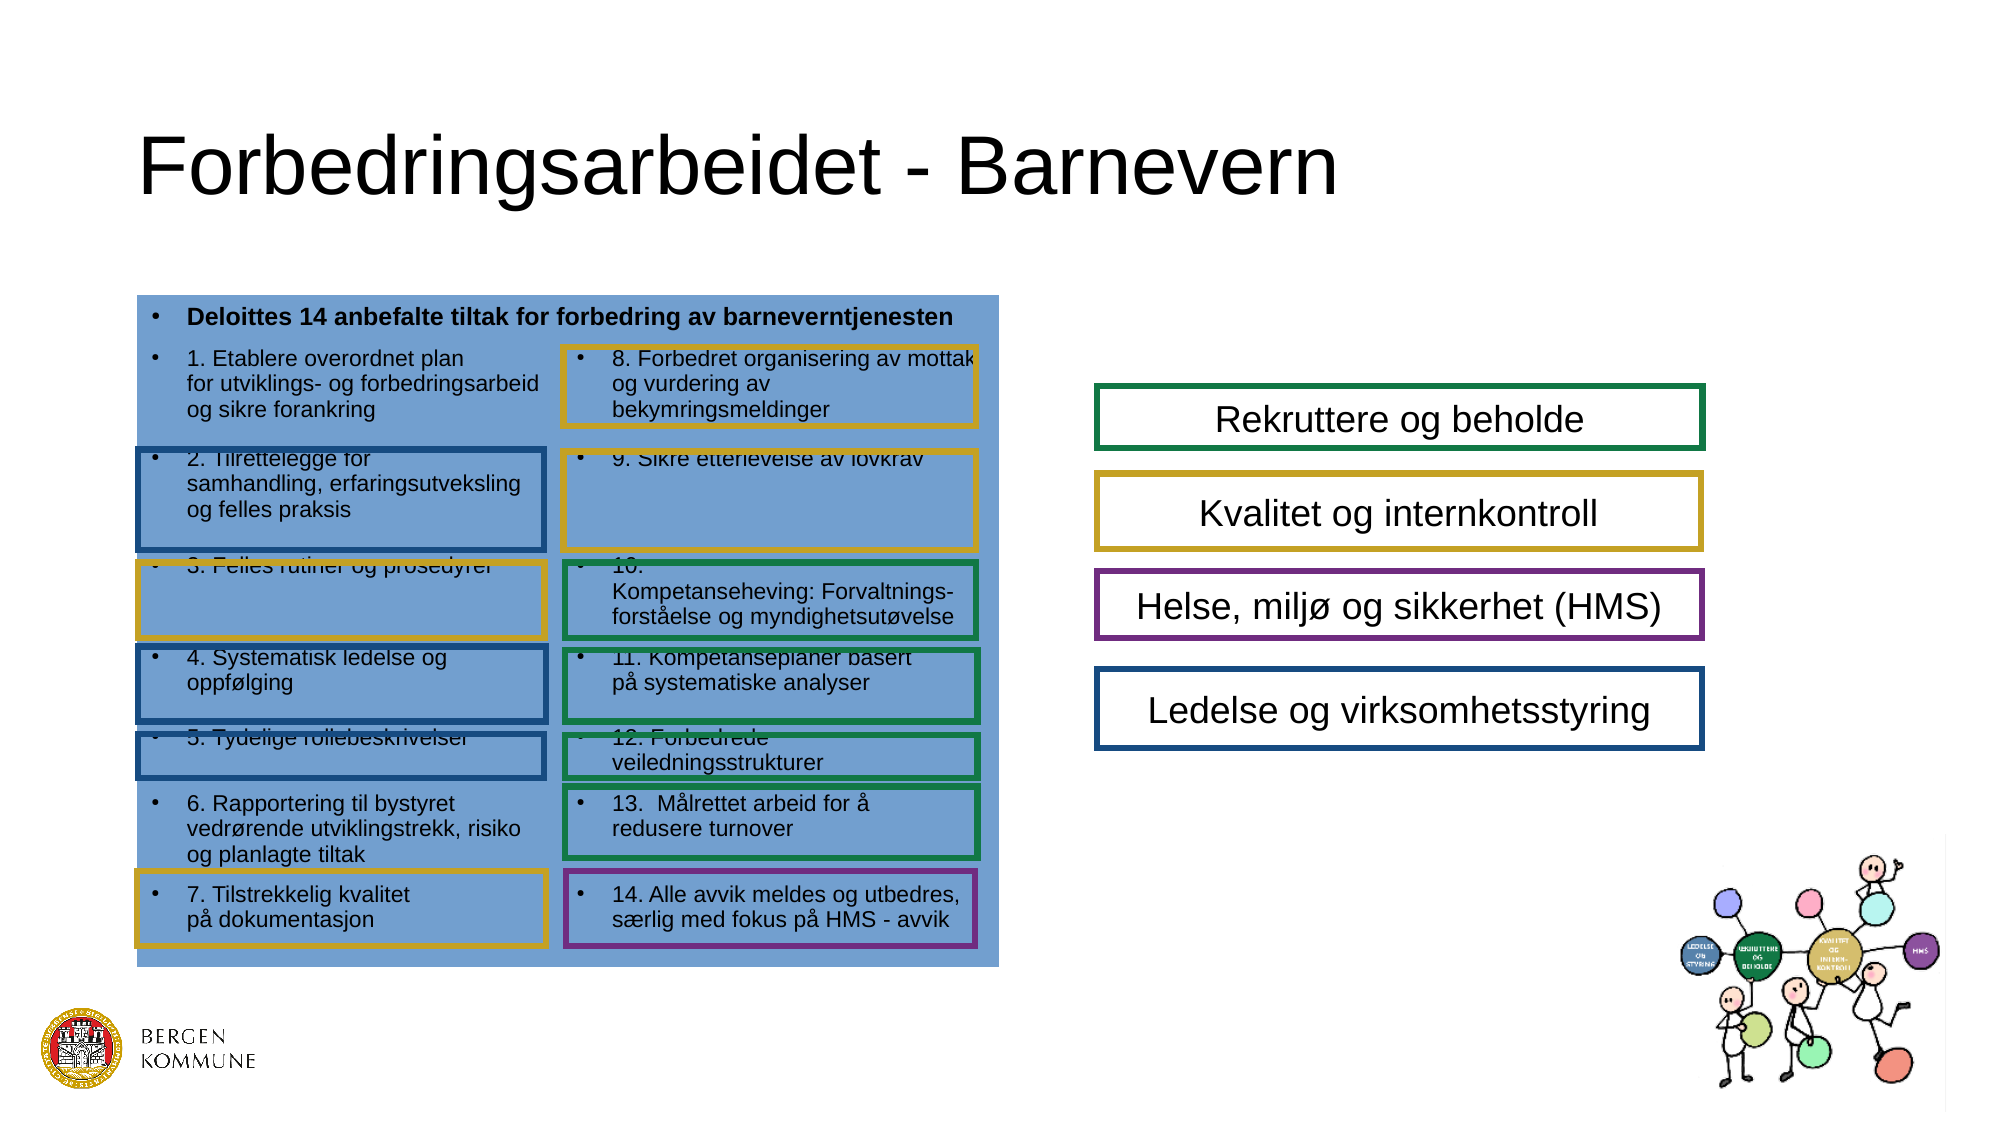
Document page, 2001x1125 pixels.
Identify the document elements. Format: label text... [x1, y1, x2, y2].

table_cell 9. Sikre etterlevelse av lovkrav​ [567, 455, 973, 546]
table_cell 4. Systematisk ledelse og oppfølging​ [137, 637, 562, 717]
table_cell 12. Forbedrede veiledningsstrukturer ​ [568, 738, 974, 775]
table_cell 5. Tydelige rollebeskrivelser​ [137, 717, 562, 783]
table_cell 2. Tilrettelegge for samhandling, erfaringsutveksling og felles praksis​ [141, 453, 541, 546]
text_box Helse, miljø og sikkerhet (HMS) [1097, 571, 1702, 638]
table_cell 9. Sikre etterlevelse av lovkrav​ [562, 438, 999, 546]
table_cell 13. Målrettet arbeid for å redusere turnover​ [568, 790, 974, 855]
text_box Ledelse og virksomhetsstyring [1097, 669, 1702, 748]
table_cell 8. Forbedret organisering av mottak og vurdering av bekymringsmeldinger​ [562, 338, 999, 438]
table_cell 14. Alle avvik meldes og utbedres, særlig med fokus på HMS - avvik​ [569, 874, 972, 943]
table_header Deloittes 14 anbefalte tiltak for forbedring av barneverntjenesten [137, 295, 999, 338]
table_cell 11. Kompetanseplaner basert på systematiske analyser​ [568, 653, 974, 717]
table_cell 4. Systematisk ledelse og oppfølging​ [141, 650, 543, 717]
table_cell 7. Tilstrekkelig kvalitet på dokumentasjon​ [137, 874, 562, 967]
text_box Rekruttere og beholde [1097, 386, 1702, 448]
table_cell 8. Forbedret organisering av mottak og vurdering av bekymringsmeldinger​ [567, 350, 973, 423]
table_cell 1. Etablere overordnet plan for utviklings- og forbedringsarbeid​ og sikre forankring [137, 338, 562, 438]
table_cell 13. Målrettet arbeid for å redusere turnover​ [562, 783, 999, 874]
table_cell 7. Tilstrekkelig kvalitet på dokumentasjon​ [140, 874, 543, 943]
text_box Kvalitet og internkontroll [1097, 474, 1701, 549]
table_cell 10. Kompetanseheving: Forvaltnings-forståelse og myndighetsutøvelse​ [568, 566, 973, 635]
table_cell 14. Alle avvik meldes og utbedres, særlig med fokus på HMS - avvik​ [562, 874, 999, 967]
table_cell 3. Felles rutiner og prosedyrer​ [137, 546, 562, 637]
picture [1676, 834, 1947, 1112]
title Forbedringsarbeidet - Barnevern [137, 76, 1863, 259]
table_cell 6. Rapportering til bystyret vedrørende utviklingstrekk, risiko og planlagte tiltak​ [137, 783, 562, 874]
table_cell 10. Kompetanseheving: Forvaltnings-forståelse og myndighetsutøvelse​ [562, 546, 999, 637]
table_cell 12. Forbedrede veiledningsstrukturer ​ [562, 717, 999, 783]
table_cell 3. Felles rutiner og prosedyrer​ [141, 566, 541, 635]
table_cell 5. Tydelige rollebeskrivelser​ [141, 737, 541, 775]
table_cell 11. Kompetanseplaner basert på systematiske analyser​ [562, 637, 999, 717]
table_cell 2. Tilrettelegge for samhandling, erfaringsutveksling og felles praksis​ [137, 438, 562, 546]
